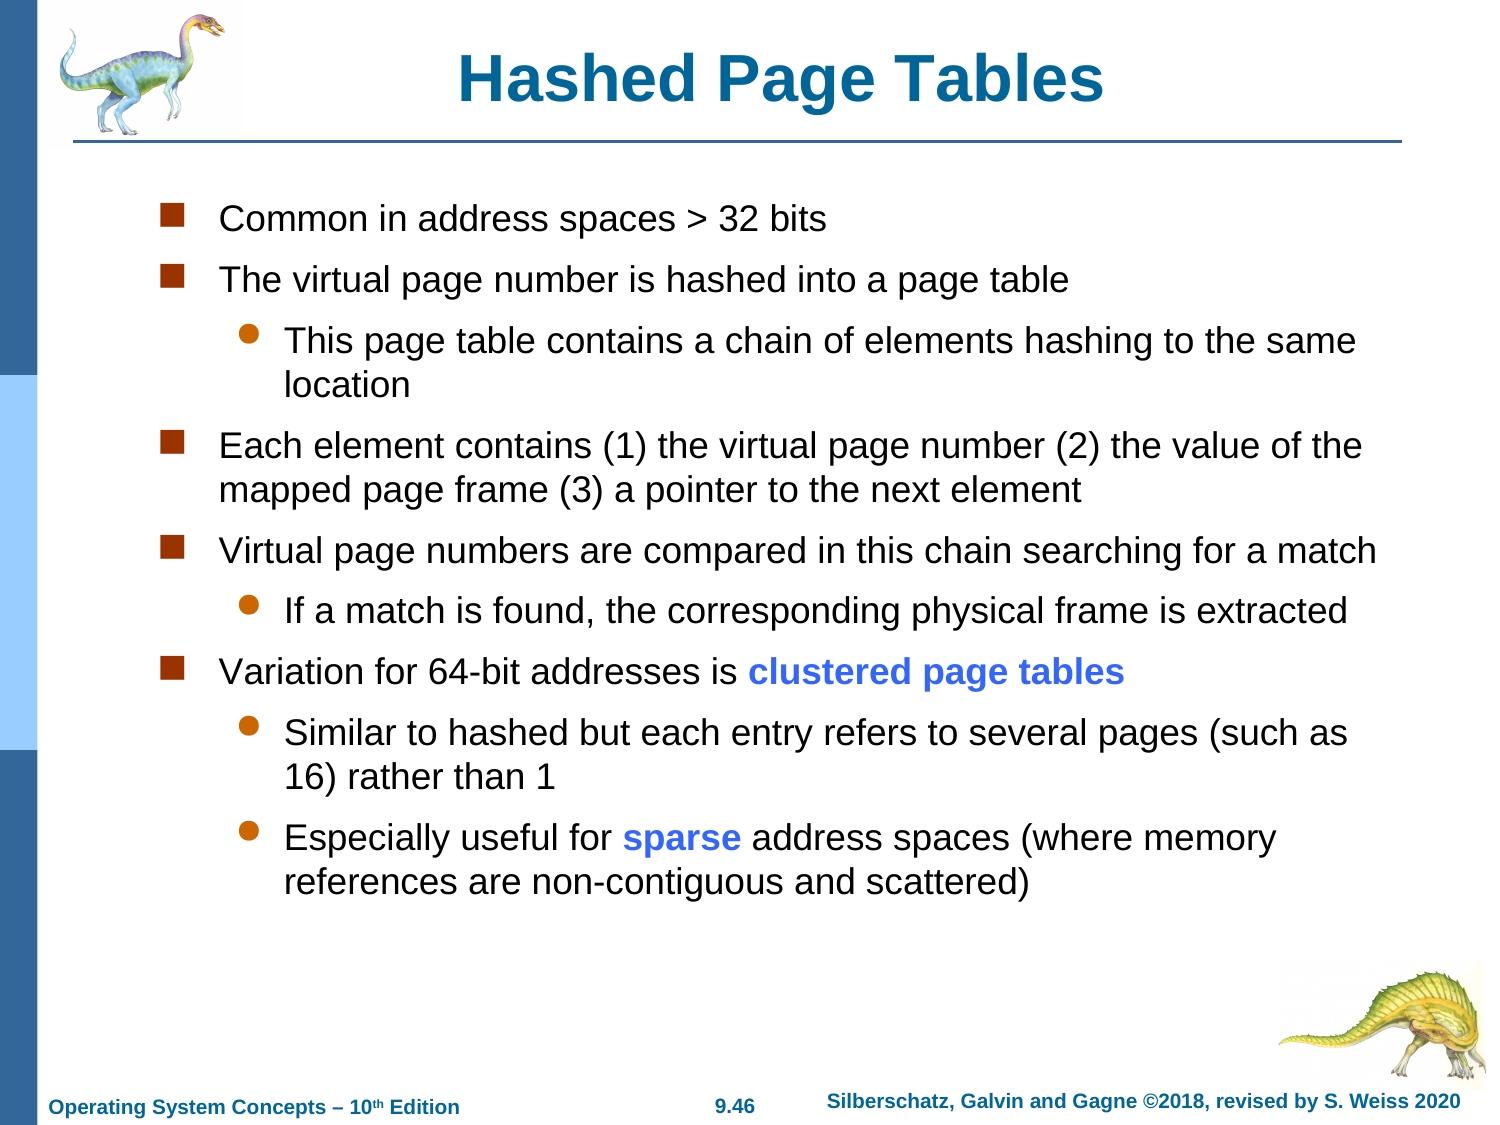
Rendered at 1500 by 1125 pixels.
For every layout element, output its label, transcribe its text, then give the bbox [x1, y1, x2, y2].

picture [46, 0, 243, 149]
list Common in address spaces > 32 bits The virtual page number is hashed into a page table This page table contains a chain of elements hashing to the same location Each element contains (1) the virtual page number (2) the value of the mapped page frame (3) a pointer to the next element Virtual page numbers are compared in this chain searching for a match If a match is found, the corresponding physical frame is extracted Variation for 64-bit addresses is clustered page tables Similar to hashed but each entry refers to several pages (such as 16) rather than 1 Especially useful for sparse address spaces (where memory references are non-contiguous and scattered) [148, 187, 1400, 962]
title Hashed Page Tables [138, 27, 1426, 122]
picture [1275, 959, 1486, 1090]
